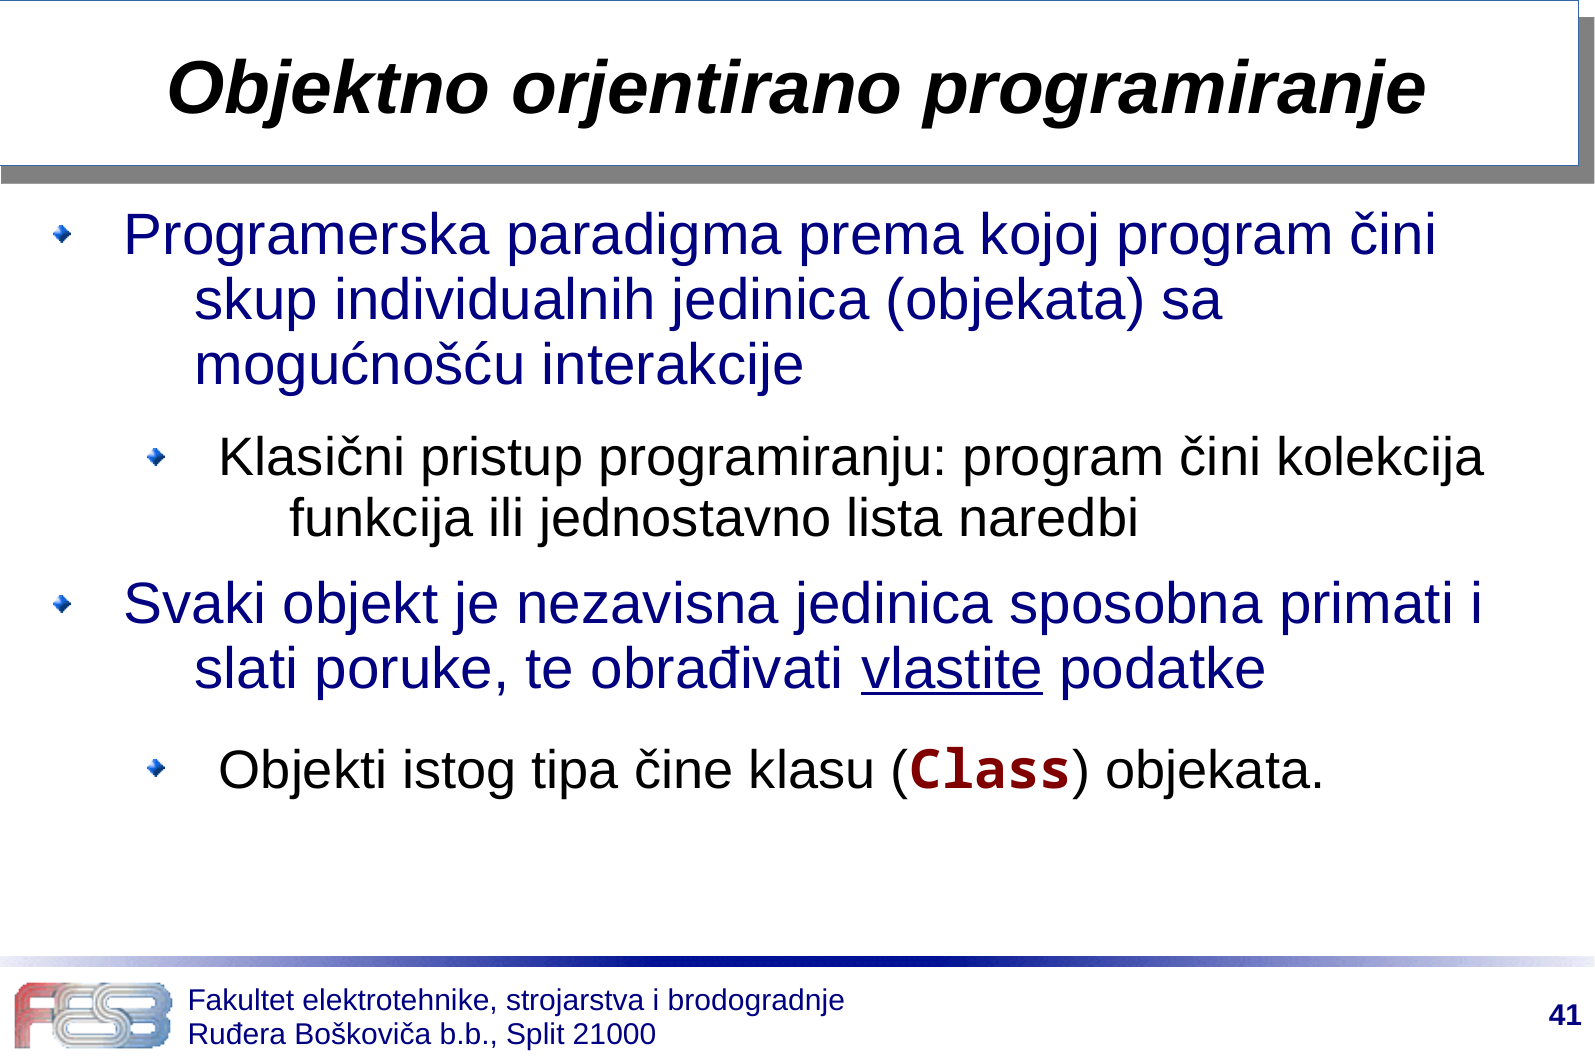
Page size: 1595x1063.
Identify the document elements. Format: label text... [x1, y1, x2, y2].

picture [9, 975, 177, 1059]
title Objektno orjentirano programiranje [0, 0, 1595, 175]
picture [0, 956, 1595, 967]
list Programerska paradigma prema kojoj program čini skup individualnih jedinica (objekata) sa mogućnošću interakcije Klasični pristup programiranju: program čini kolekcija funkcija ili jednostavno lista naredbi Svaki objekt je nezavisna jedinica sposobna primati i slati poruke, te obrađivati vlastite podatke Objekti istog tipa čine klasu (Class) objekata. [29, 201, 1565, 944]
